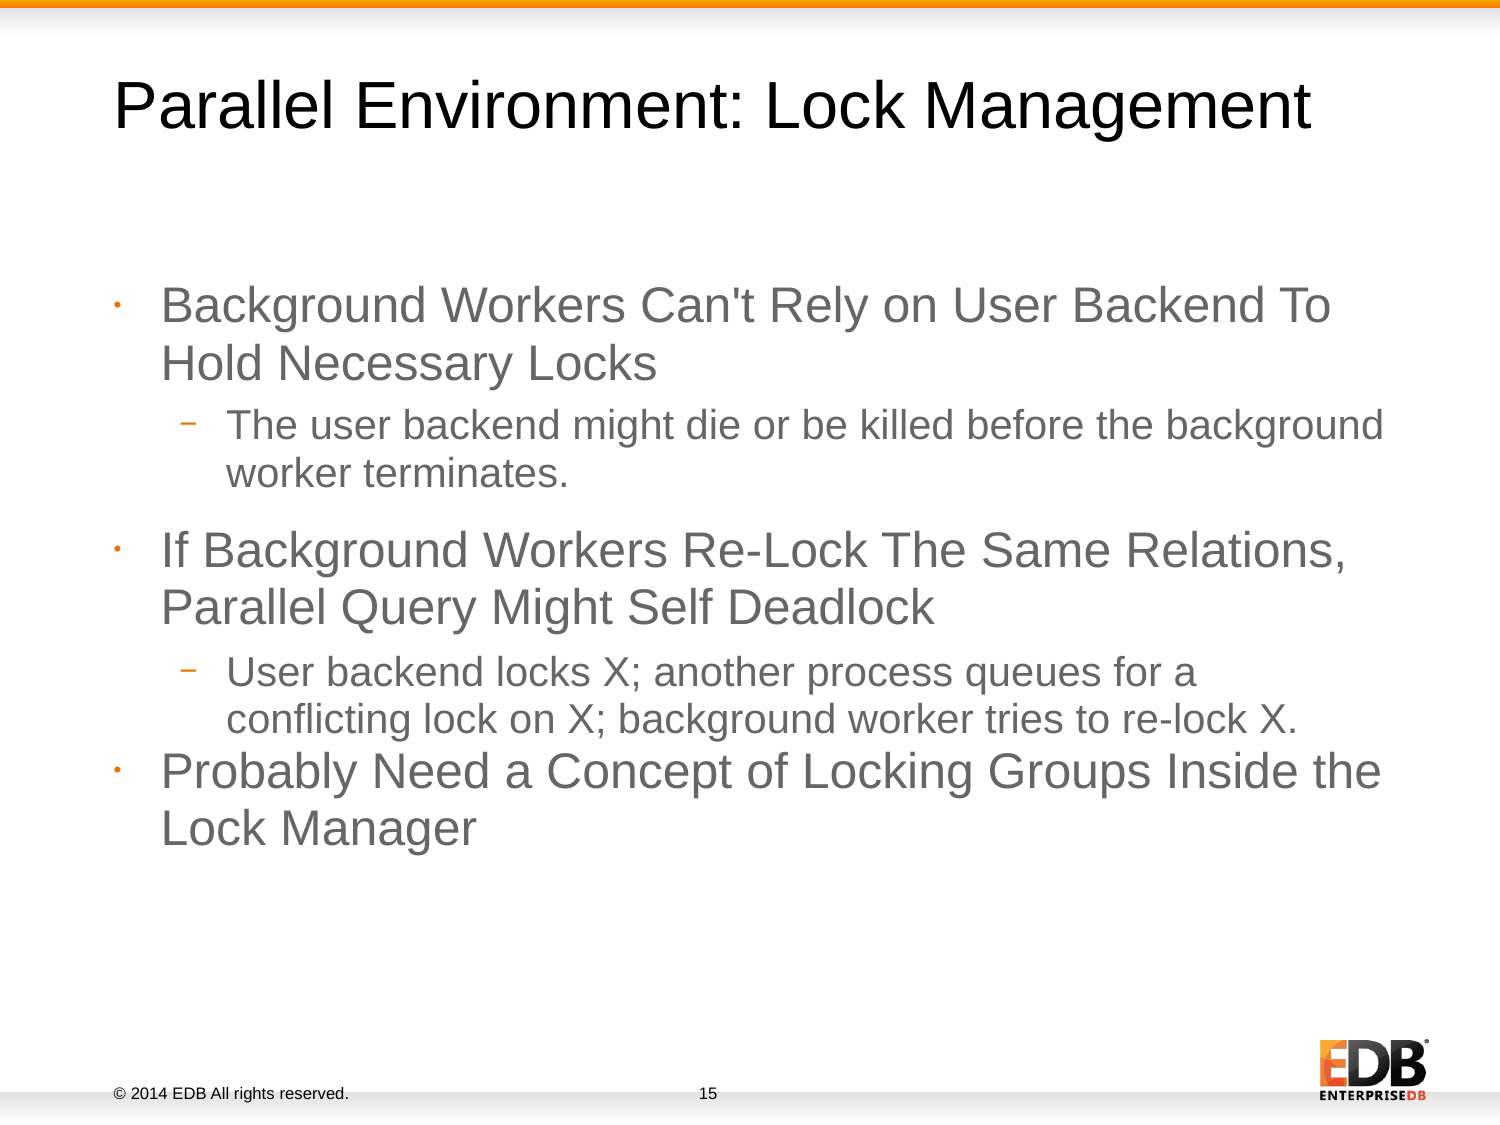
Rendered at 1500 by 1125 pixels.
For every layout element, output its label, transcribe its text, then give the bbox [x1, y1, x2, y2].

list Background Workers Can't Rely on User Backend To Hold Necessary Locks The user backend might die or be killed before the background worker terminates. If Background Workers Re-Lock The Same Relations, Parallel Query Might Self Deadlock User backend locks X; another process queues for a conflicting lock on X; background worker tries to re-lock X. Probably Need a Concept of Locking Groups Inside the Lock Manager [98, 270, 1403, 991]
title Parallel Environment: Lock Management [98, 26, 1403, 188]
picture [1318, 1036, 1430, 1101]
